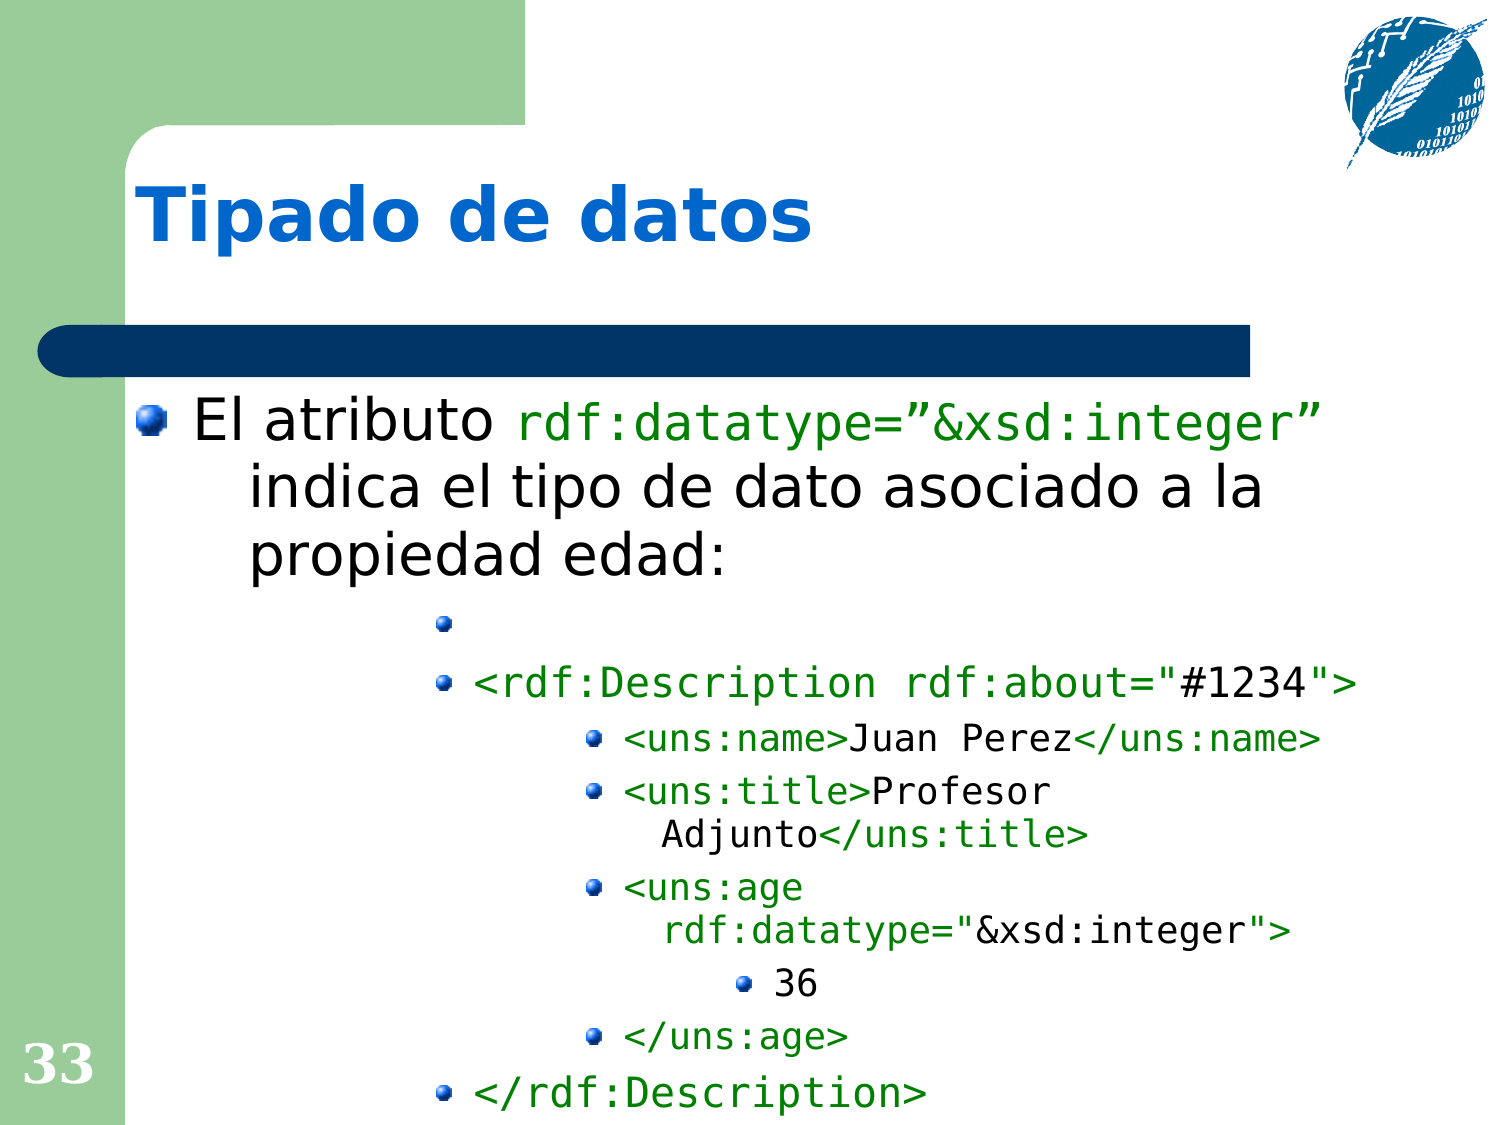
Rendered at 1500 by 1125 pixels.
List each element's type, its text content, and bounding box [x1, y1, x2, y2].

picture [1436, 127, 1450, 136]
picture [1341, 15, 1487, 172]
list El atributo rdf:datatype=”&xsd:integer” indica el tipo de dato asociado a la propiedad edad: <rdf:Description rdf:about="#1234"> <uns:name>Juan Perez</uns:name> <uns:title>Profesor Adjunto</uns:title> <uns:age rdf:datatype="&xsd:integer"> 36 </uns:age> </rdf:Description> [136, 386, 1399, 1096]
picture [1433, 139, 1440, 147]
picture [436, 1096, 452, 1101]
title Tipado de datos [135, 135, 1412, 301]
picture [1427, 138, 1431, 148]
picture [1416, 140, 1425, 149]
